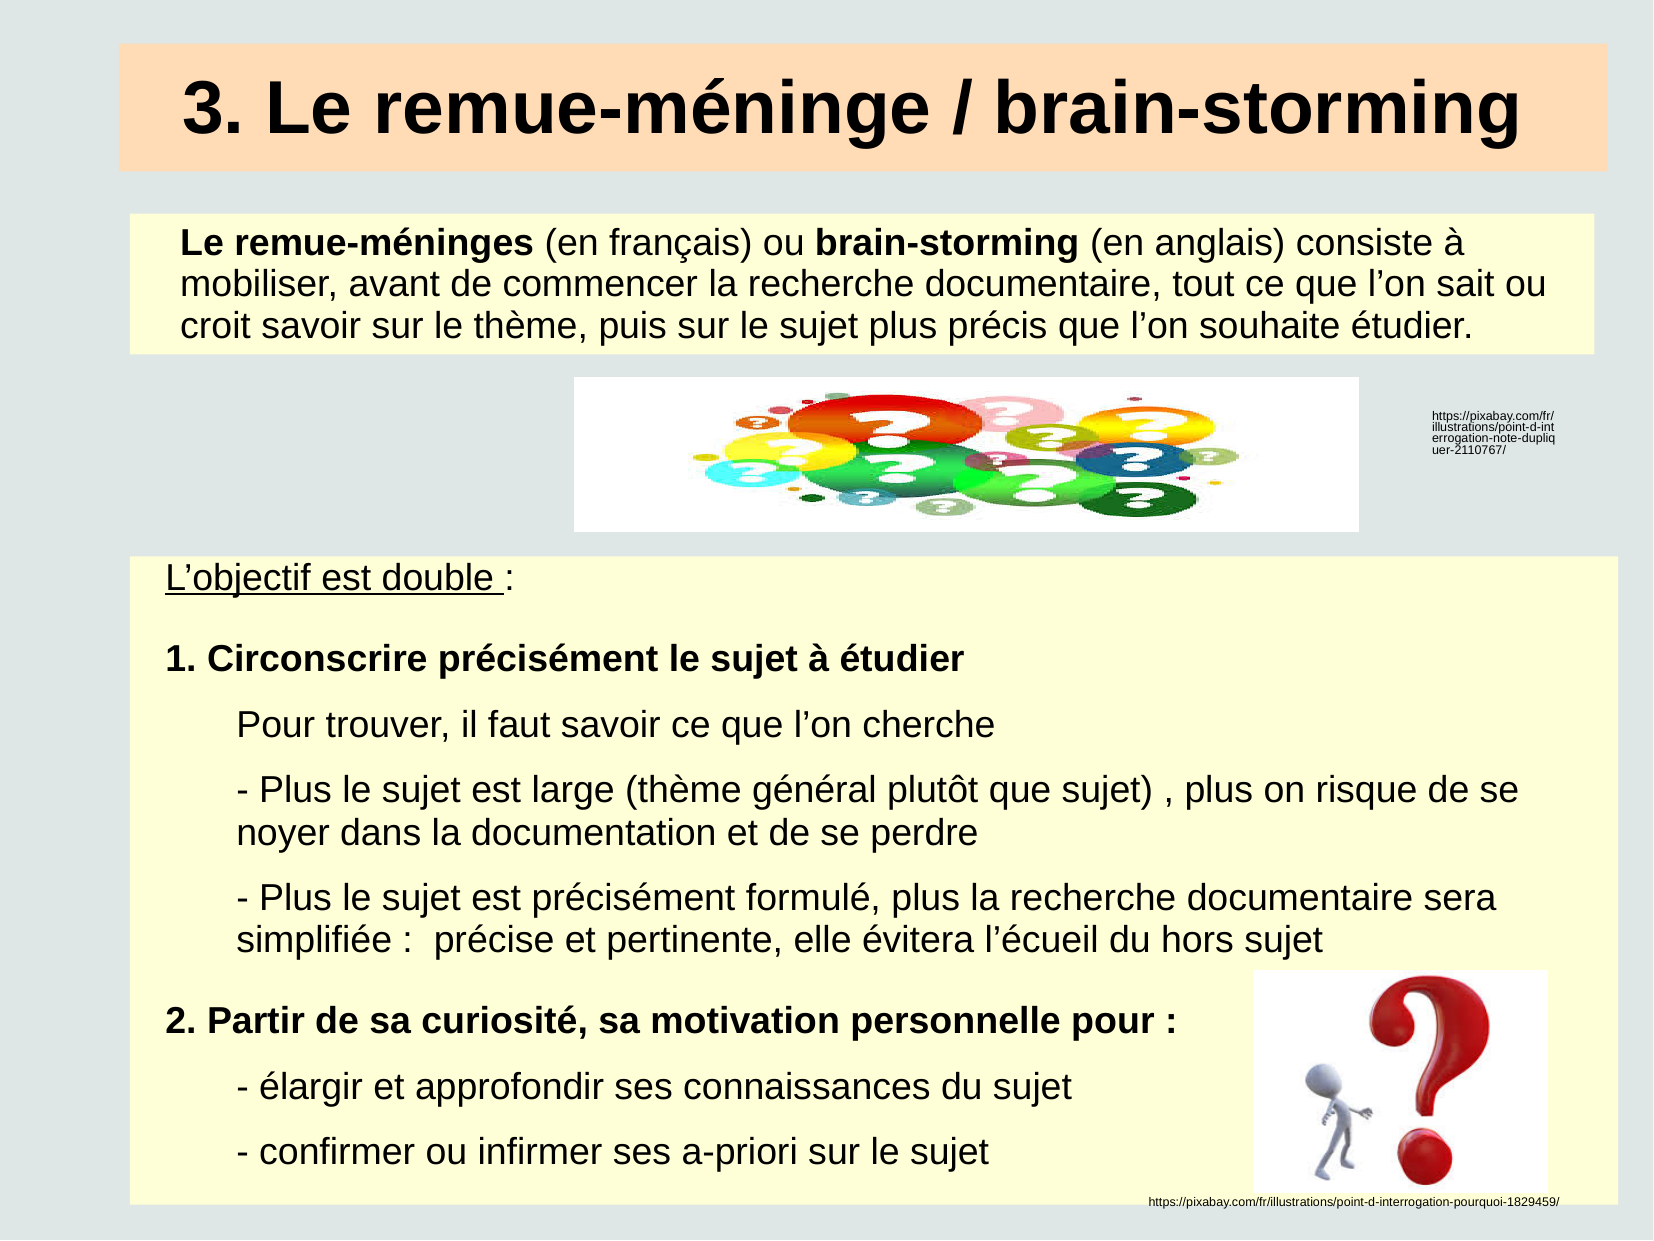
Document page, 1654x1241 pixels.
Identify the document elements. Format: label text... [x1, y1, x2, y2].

text_box Le remue-méninges (en français) ou brain-storming (en anglais) consiste à mobiliser, avant de commencer la recherche documentaire, tout ce que l’on sait ou croit savoir sur le thème, puis sur le sujet plus précis que l’on souhaite étudier. [129, 213, 1595, 355]
text_box https://pixabay.com/fr/illustrations/point-d-interrogation-note-dupliquer-2110767/ [1417, 401, 1571, 461]
text_box https://pixabay.com/fr/illustrations/point-d-interrogation-pourquoi-1829459/ [1133, 1187, 1619, 1217]
picture [1253, 970, 1548, 1187]
picture [574, 377, 1359, 532]
title 3. Le remue-méninge / brain-storming [118, 43, 1608, 172]
list L’objectif est double : 1. Circonscrire précisément le sujet à étudier Pour trouver, il faut savoir ce que l’on cherche - Plus le sujet est large (thème général plutôt que sujet) , plus on risque de se noyer dans la documentation et de se perdre - Plus le sujet est précisément formulé, plus la recherche documentaire sera simplifiée : précise et pertinente, elle évitera l’écueil du hors sujet 2. Partir de sa curiosité, sa motivation personnelle pour : - élargir et approfondir ses connaissances du sujet - confirmer ou infirmer ses a-priori sur le sujet [129, 556, 1619, 1205]
